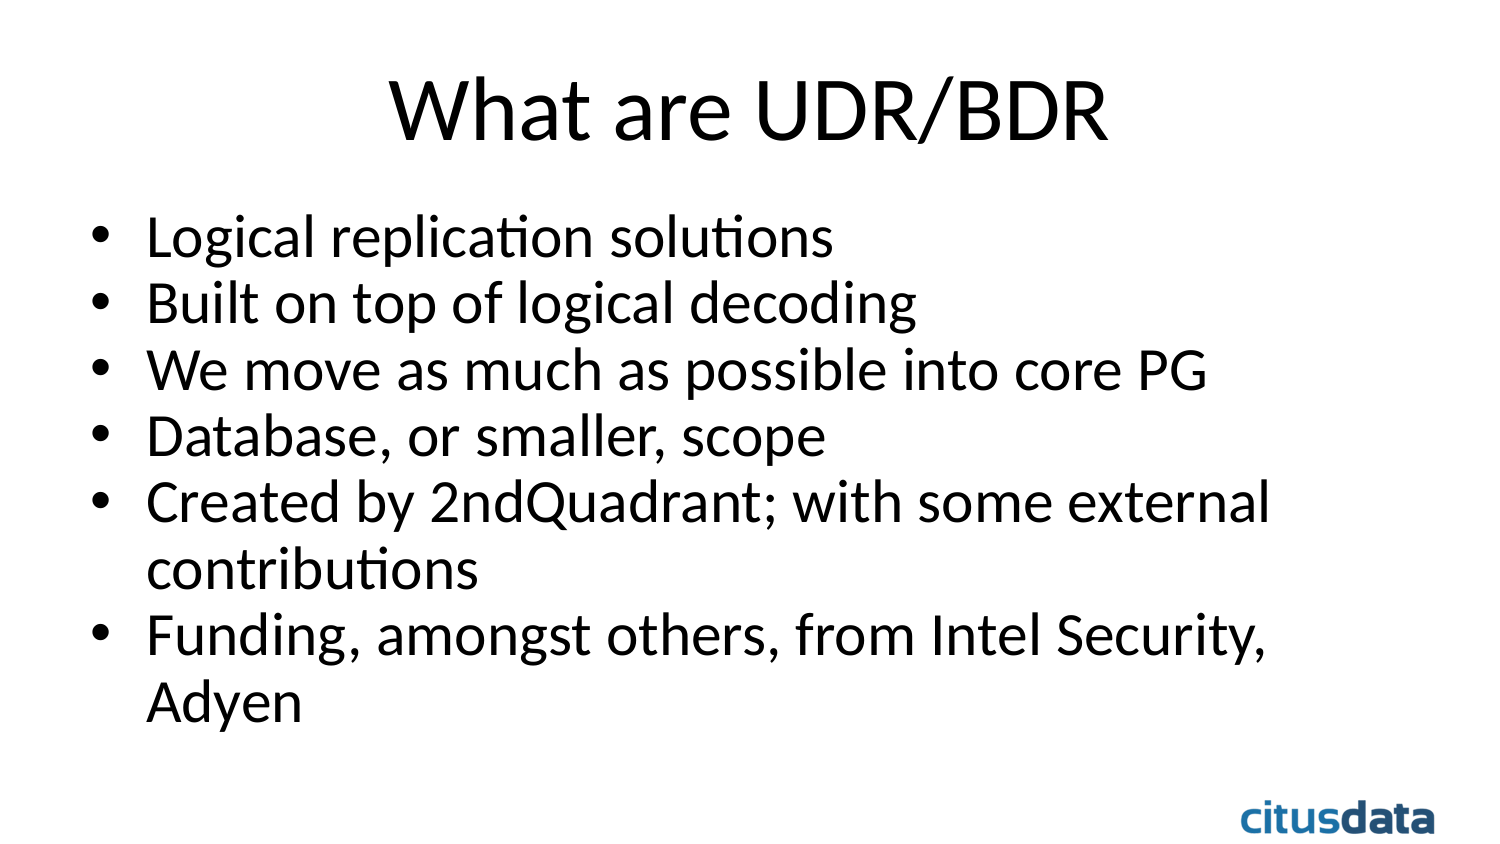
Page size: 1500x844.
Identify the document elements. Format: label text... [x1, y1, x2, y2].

title What are UDR/BDR [75, 33, 1425, 175]
picture [1237, 795, 1439, 837]
list Logical replication solutions Built on top of logical decoding We move as much as possible into core PG Database, or smaller, scope Created by 2ndQuadrant; with some external contributions Funding, amongst others, from Intel Security, Adyen [75, 196, 1425, 754]
